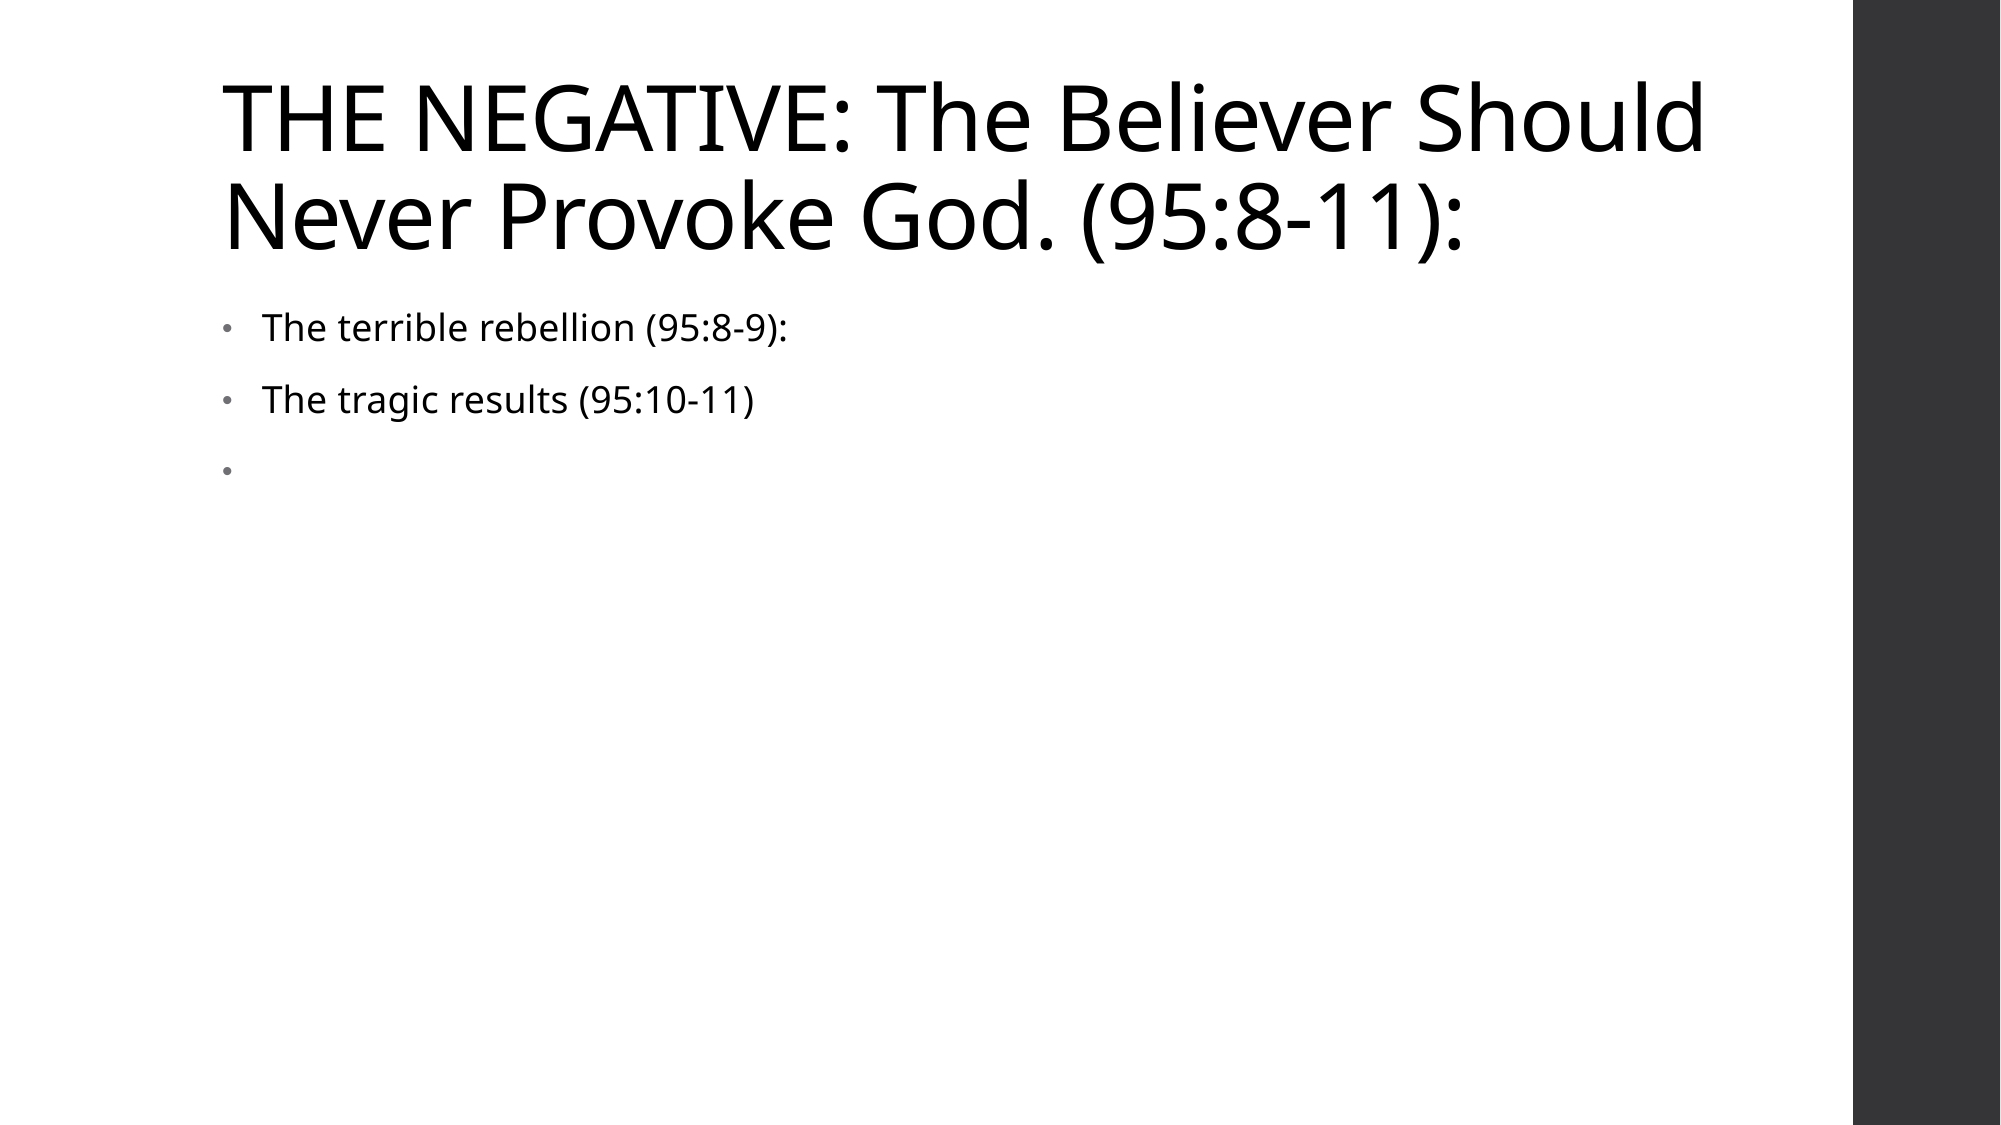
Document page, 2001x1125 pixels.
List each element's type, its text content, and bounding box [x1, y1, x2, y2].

title THE NEGATIVE: The Believer Should Never Provoke God. (95:8-11): [206, 60, 1797, 278]
list The terrible rebellion (95:8-9): The tragic results (95:10-11) [206, 299, 1617, 1014]
